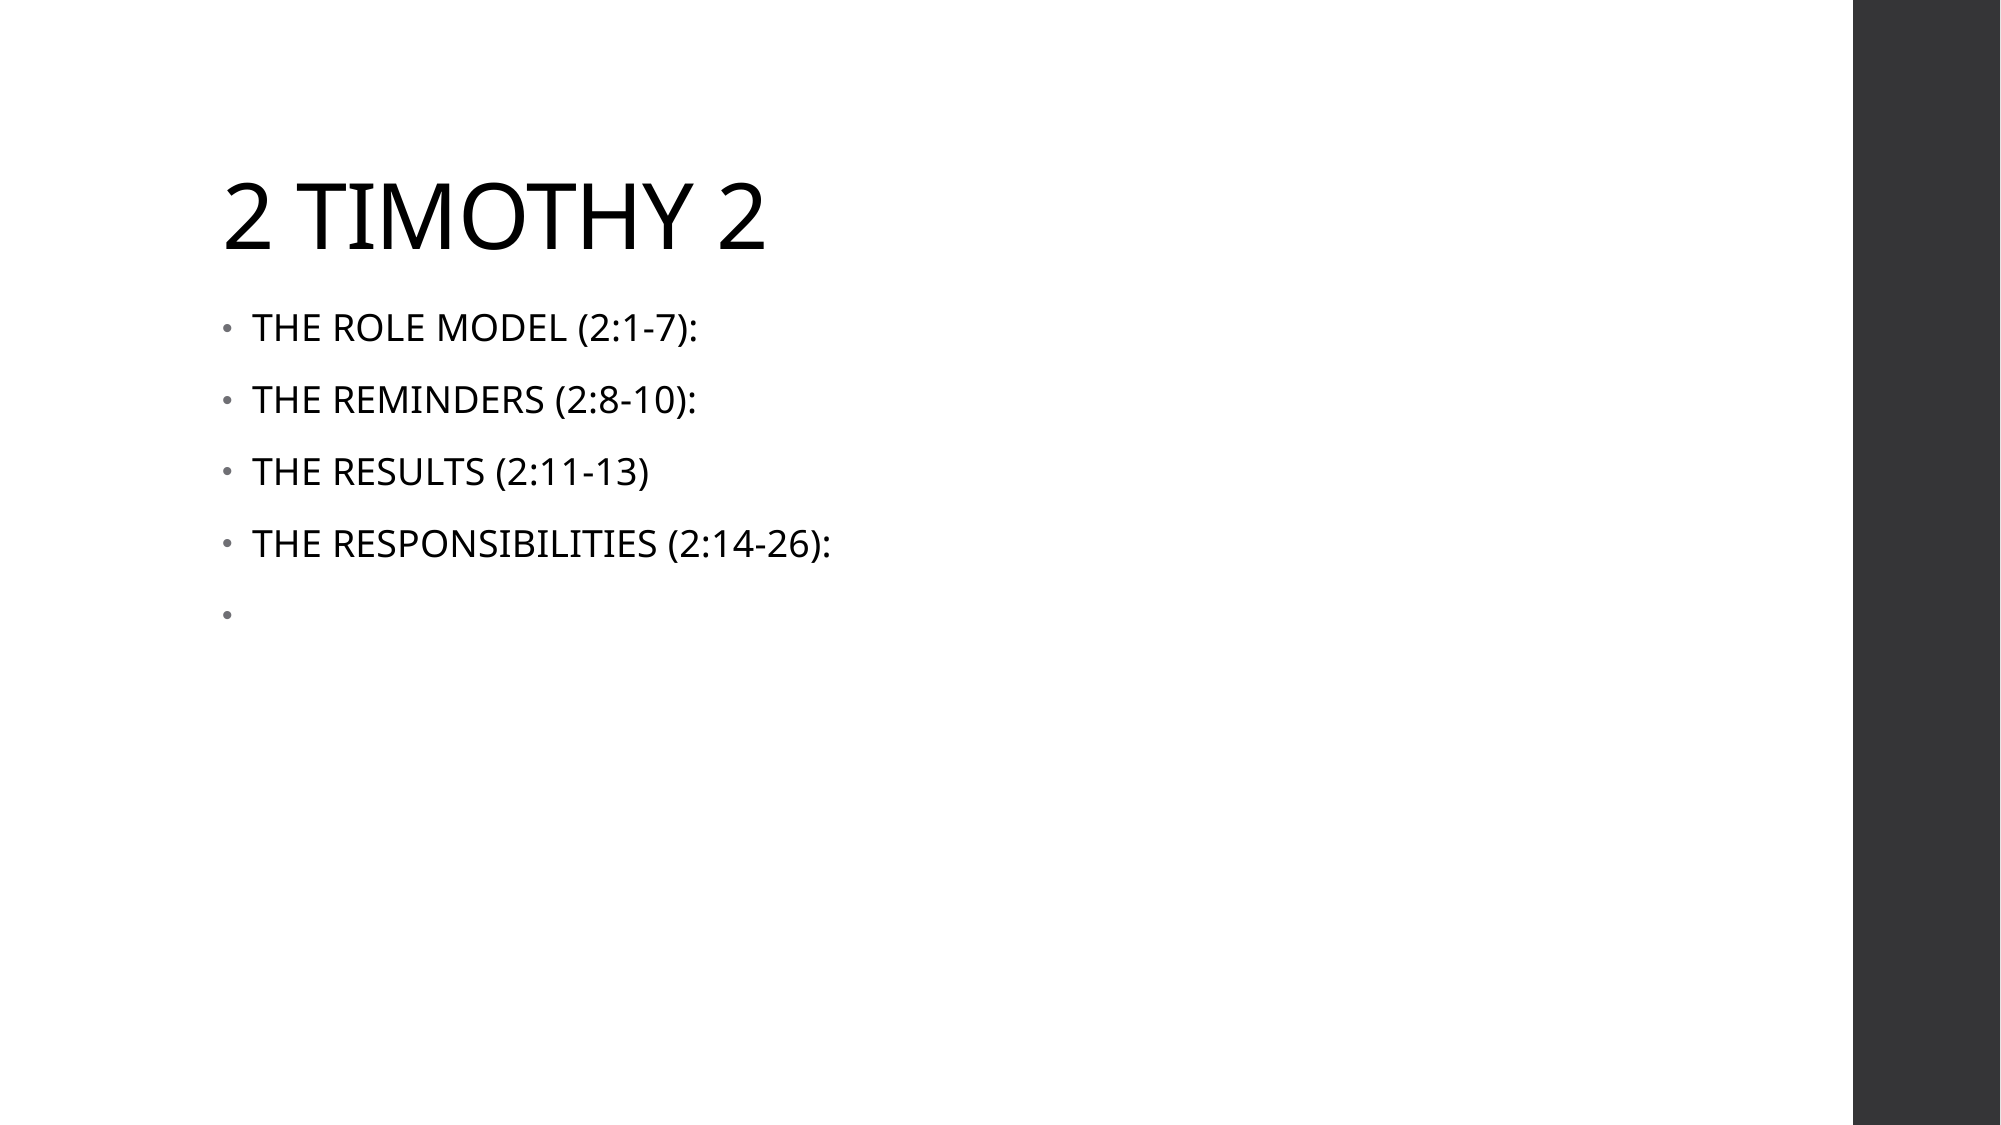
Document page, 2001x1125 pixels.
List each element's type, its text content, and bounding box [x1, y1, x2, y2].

title 2 TIMOTHY 2 [206, 60, 1797, 278]
list THE ROLE MODEL (2:1-7): THE REMINDERS (2:8-10): THE RESULTS (2:11-13) THE RESPONSIBILITIES (2:14-26): [206, 299, 1617, 1014]
